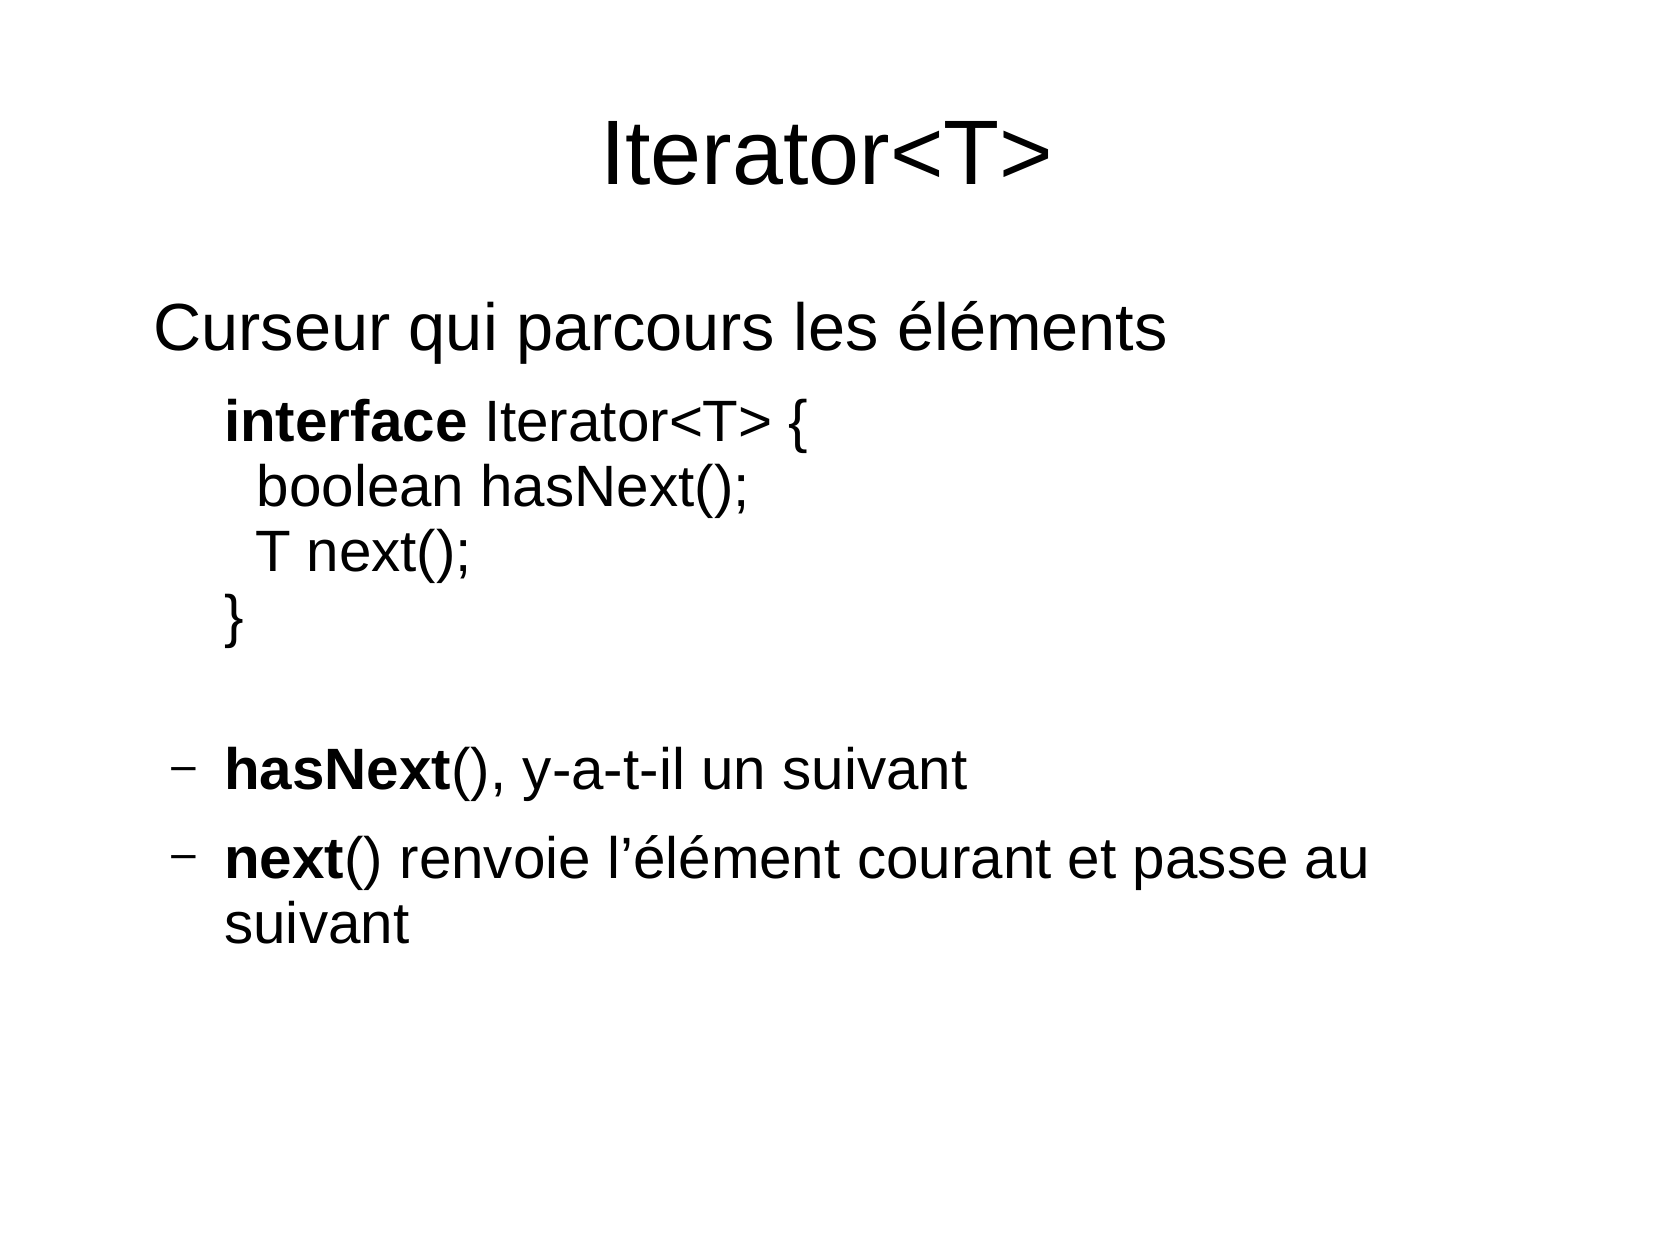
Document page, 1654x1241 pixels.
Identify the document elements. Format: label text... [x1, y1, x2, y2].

title Iterator<T> [82, 49, 1571, 257]
list Curseur qui parcours les éléments interface Iterator<T> { boolean hasNext(); T next(); } hasNext(), y-a-t-il un suivant next() renvoie l’élément courant et passe au suivant [82, 290, 1571, 1010]
